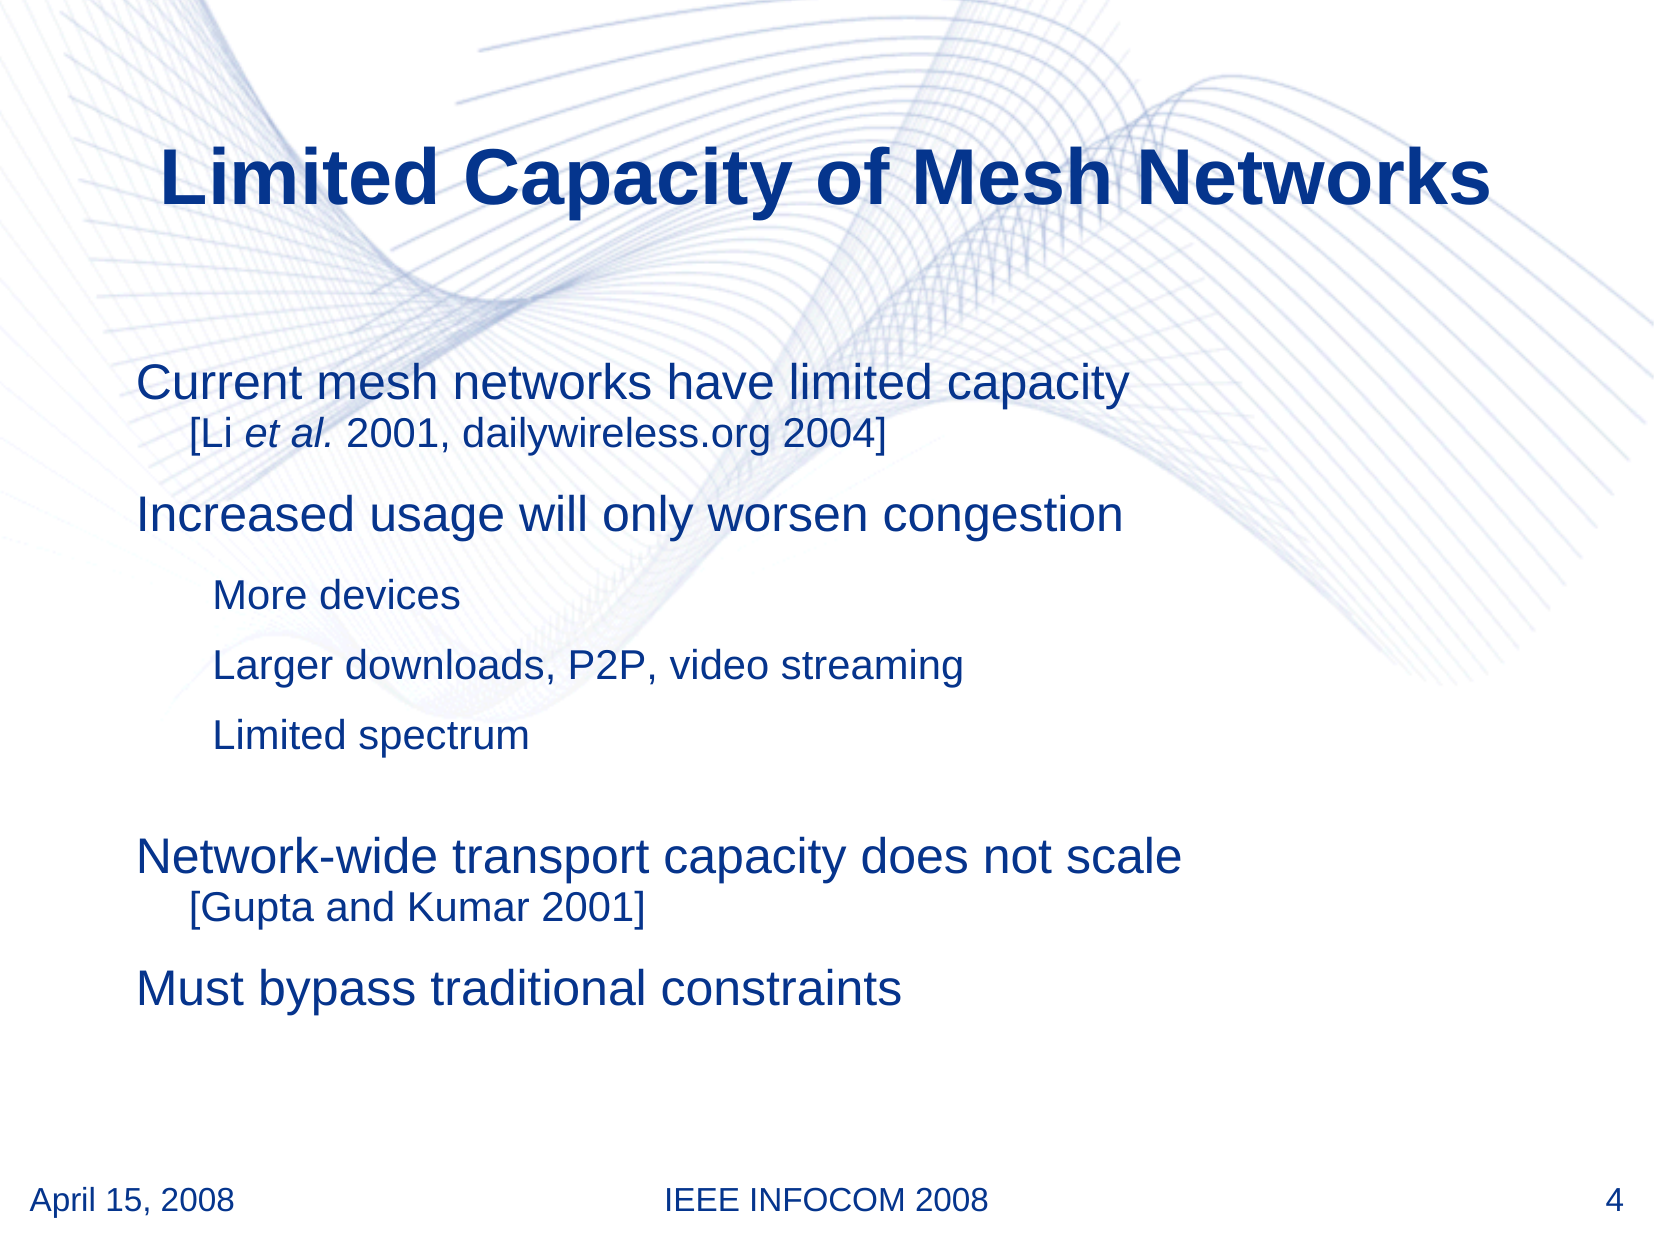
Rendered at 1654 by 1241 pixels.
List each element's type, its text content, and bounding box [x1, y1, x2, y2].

title Limited Capacity of Mesh Networks [118, 59, 1536, 296]
picture [0, 0, 1654, 1241]
list Current mesh networks have limited capacity [Li et al. 2001, dailywireless.org 2004] Increased usage will only worsen congestion More devices Larger downloads, P2P, video streaming Limited spectrum Network-wide transport capacity does not scale [Gupta and Kumar 2001] Must bypass traditional constraints [118, 354, 1536, 1123]
